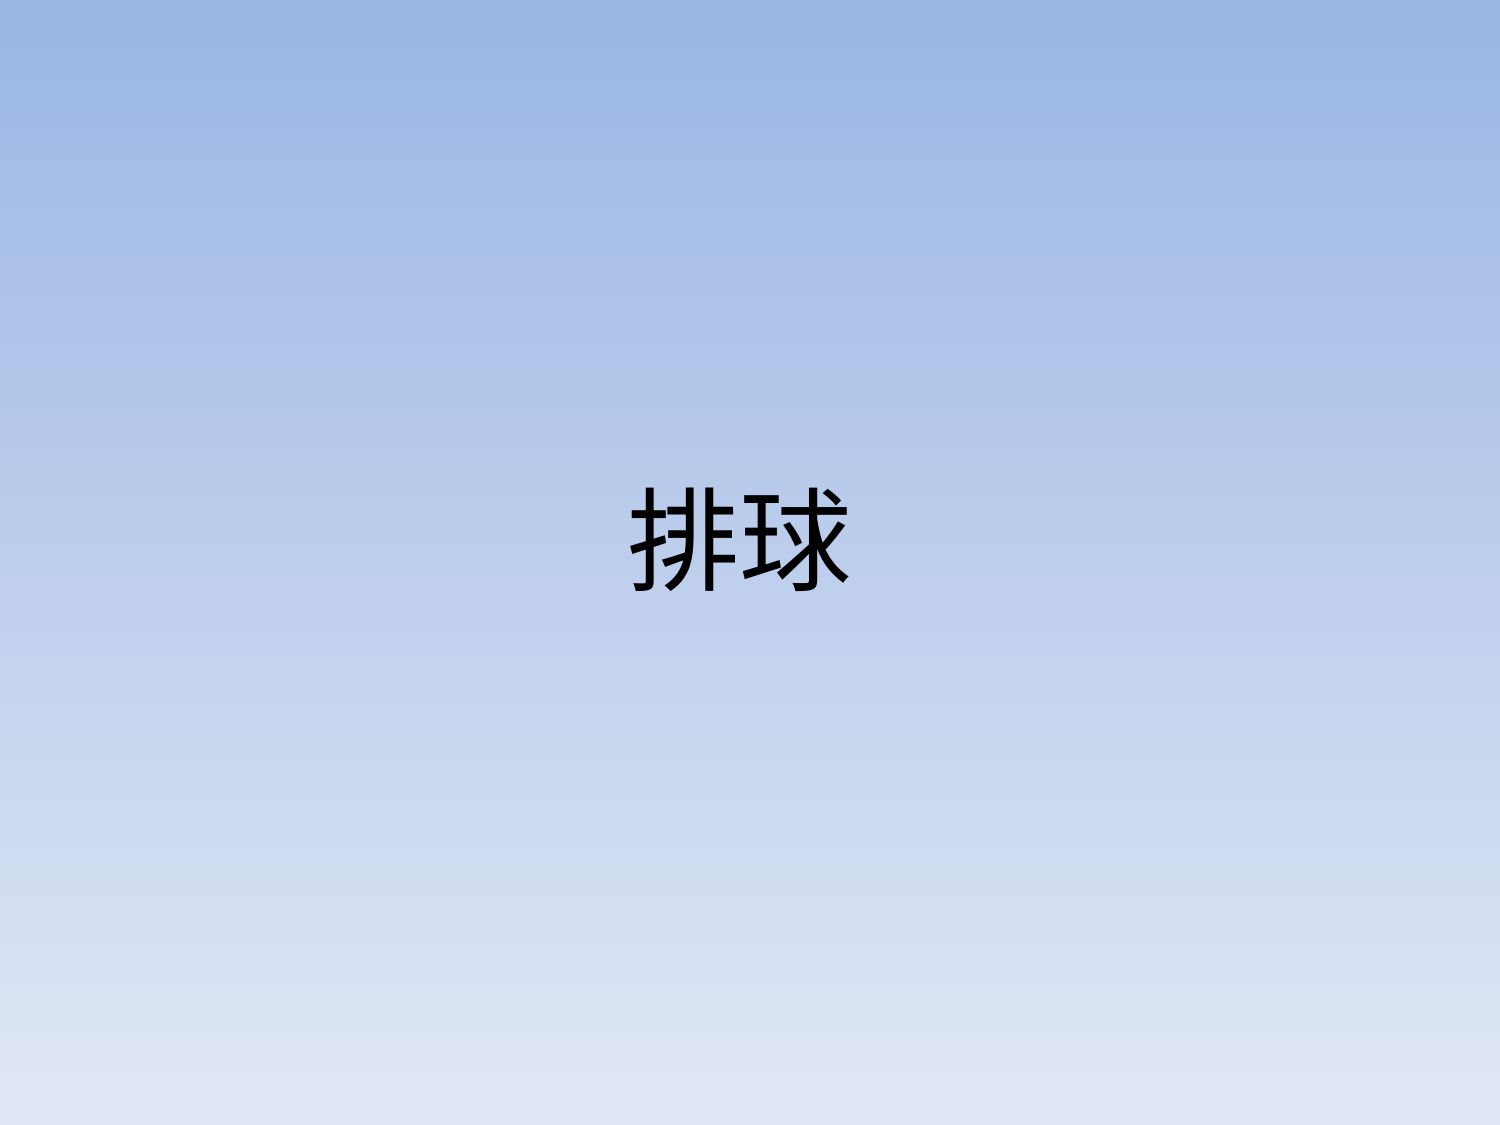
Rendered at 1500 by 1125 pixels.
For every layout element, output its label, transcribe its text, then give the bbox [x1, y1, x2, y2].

text_box 排球 [64, 444, 1415, 632]
